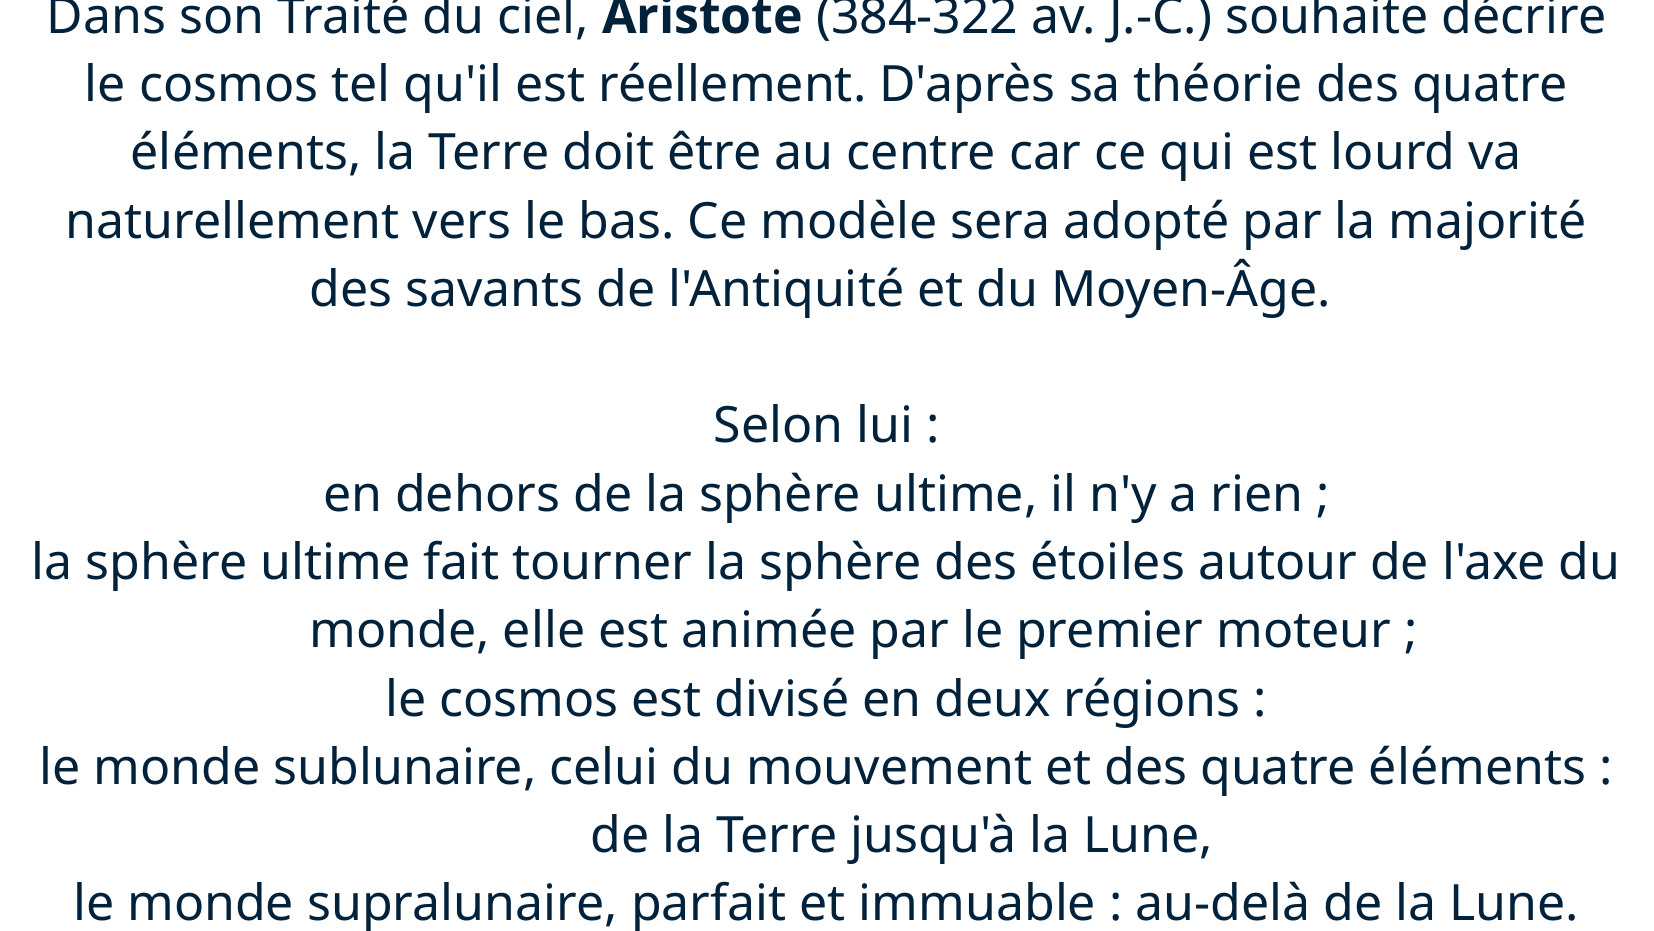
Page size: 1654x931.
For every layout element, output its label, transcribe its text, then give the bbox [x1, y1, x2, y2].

subtitle Dans son Traité du ciel, Aristote (384-322 av. J.-C.) souhaite décrire le cosmos tel qu'il est réellement. D'après sa théorie des quatre éléments, la Terre doit être au centre car ce qui est lourd va naturellement vers le bas. Ce modèle sera adopté par la majorité des savants de l'Antiquité et du Moyen-Âge. Selon lui : en dehors de la sphère ultime, il n'y a rien ; la sphère ultime fait tourner la sphère des étoiles autour de l'axe du monde, elle est animée par le premier moteur ; le cosmos est divisé en deux régions : le monde sublunaire, celui du mouvement et des quatre éléments : de la Terre jusqu'à la Lune, le monde supralunaire, parfait et immuable : au-delà de la Lune. [29, 20, 1625, 895]
